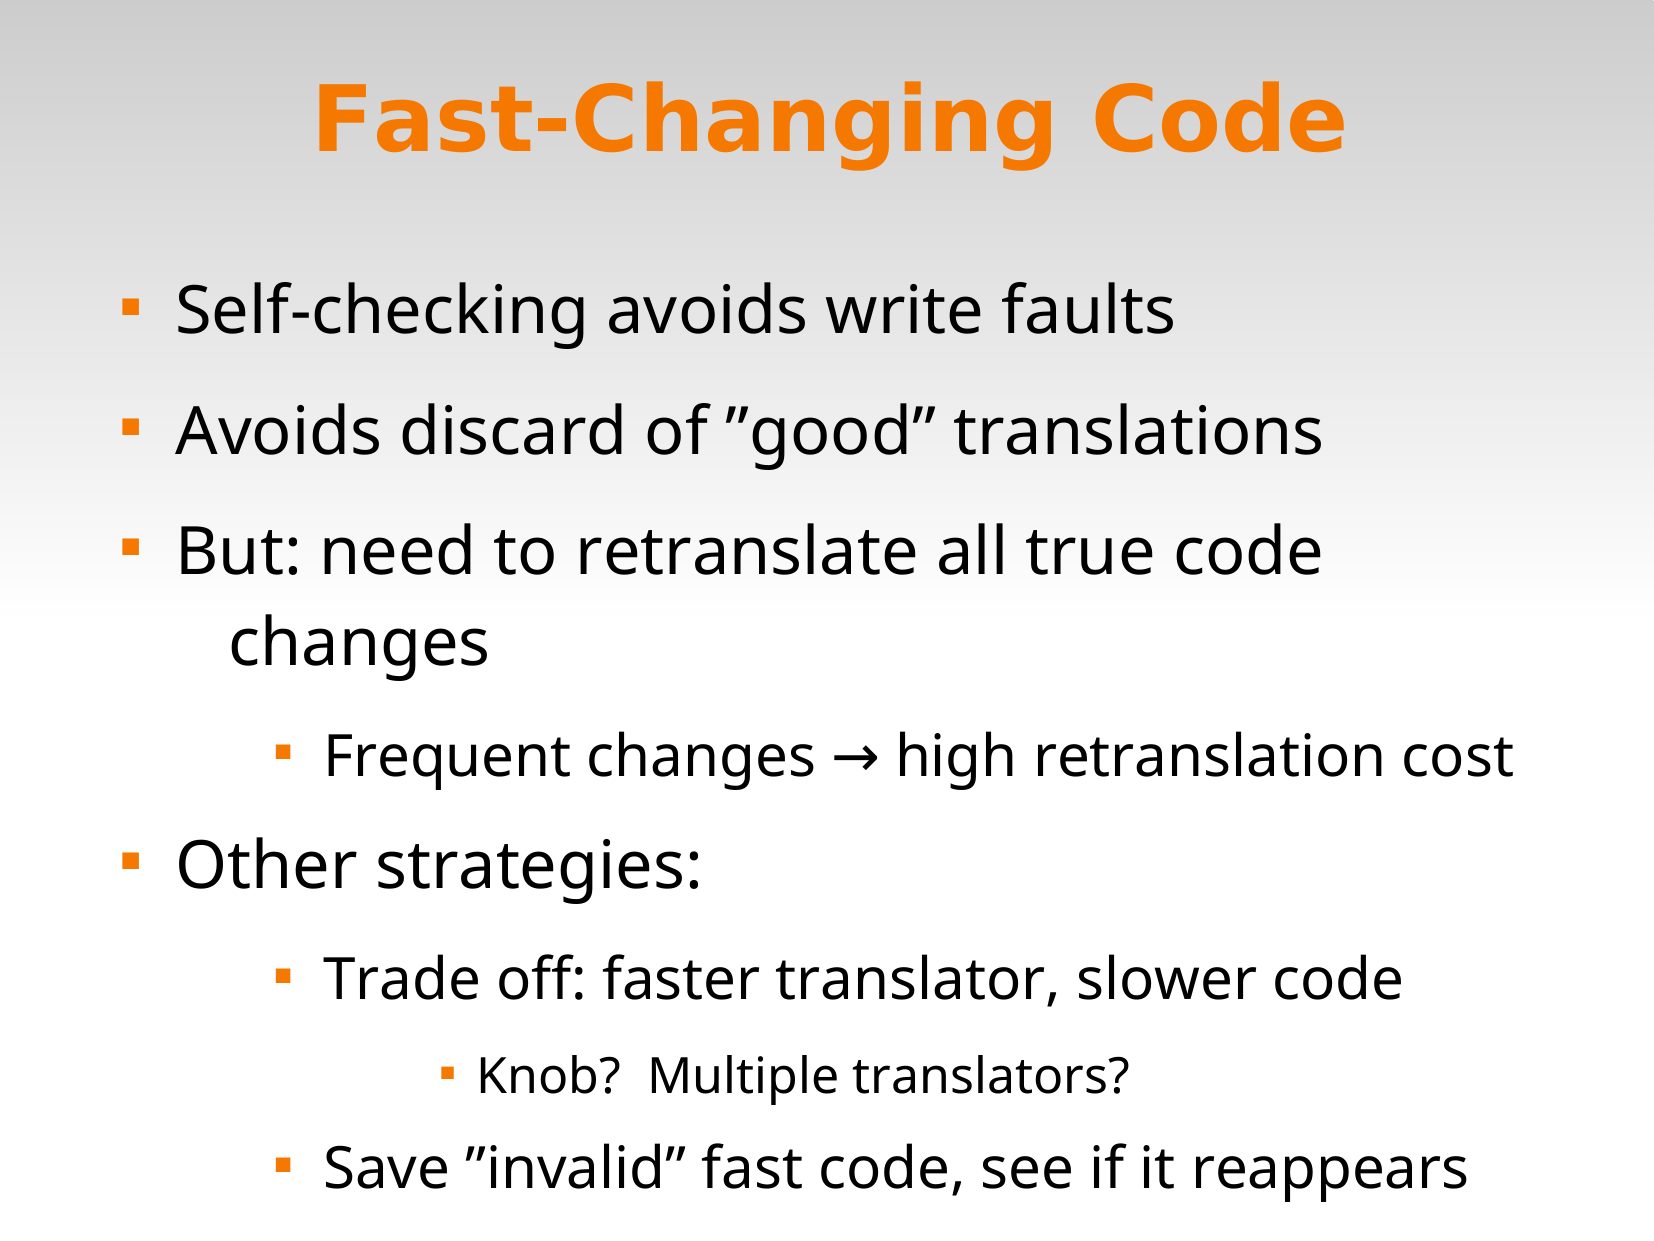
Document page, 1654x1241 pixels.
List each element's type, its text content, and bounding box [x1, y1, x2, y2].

list Self-checking avoids write faults Avoids discard of ”good” translations But: need to retranslate all true code changes Frequent changes → high retranslation cost Other strategies: Trade off: faster translator, slower code Knob? Multiple translators? Save ”invalid” fast code, see if it reappears Many SMC patterns have just a few values [86, 262, 1576, 1120]
title Fast-Changing Code [86, 50, 1576, 188]
